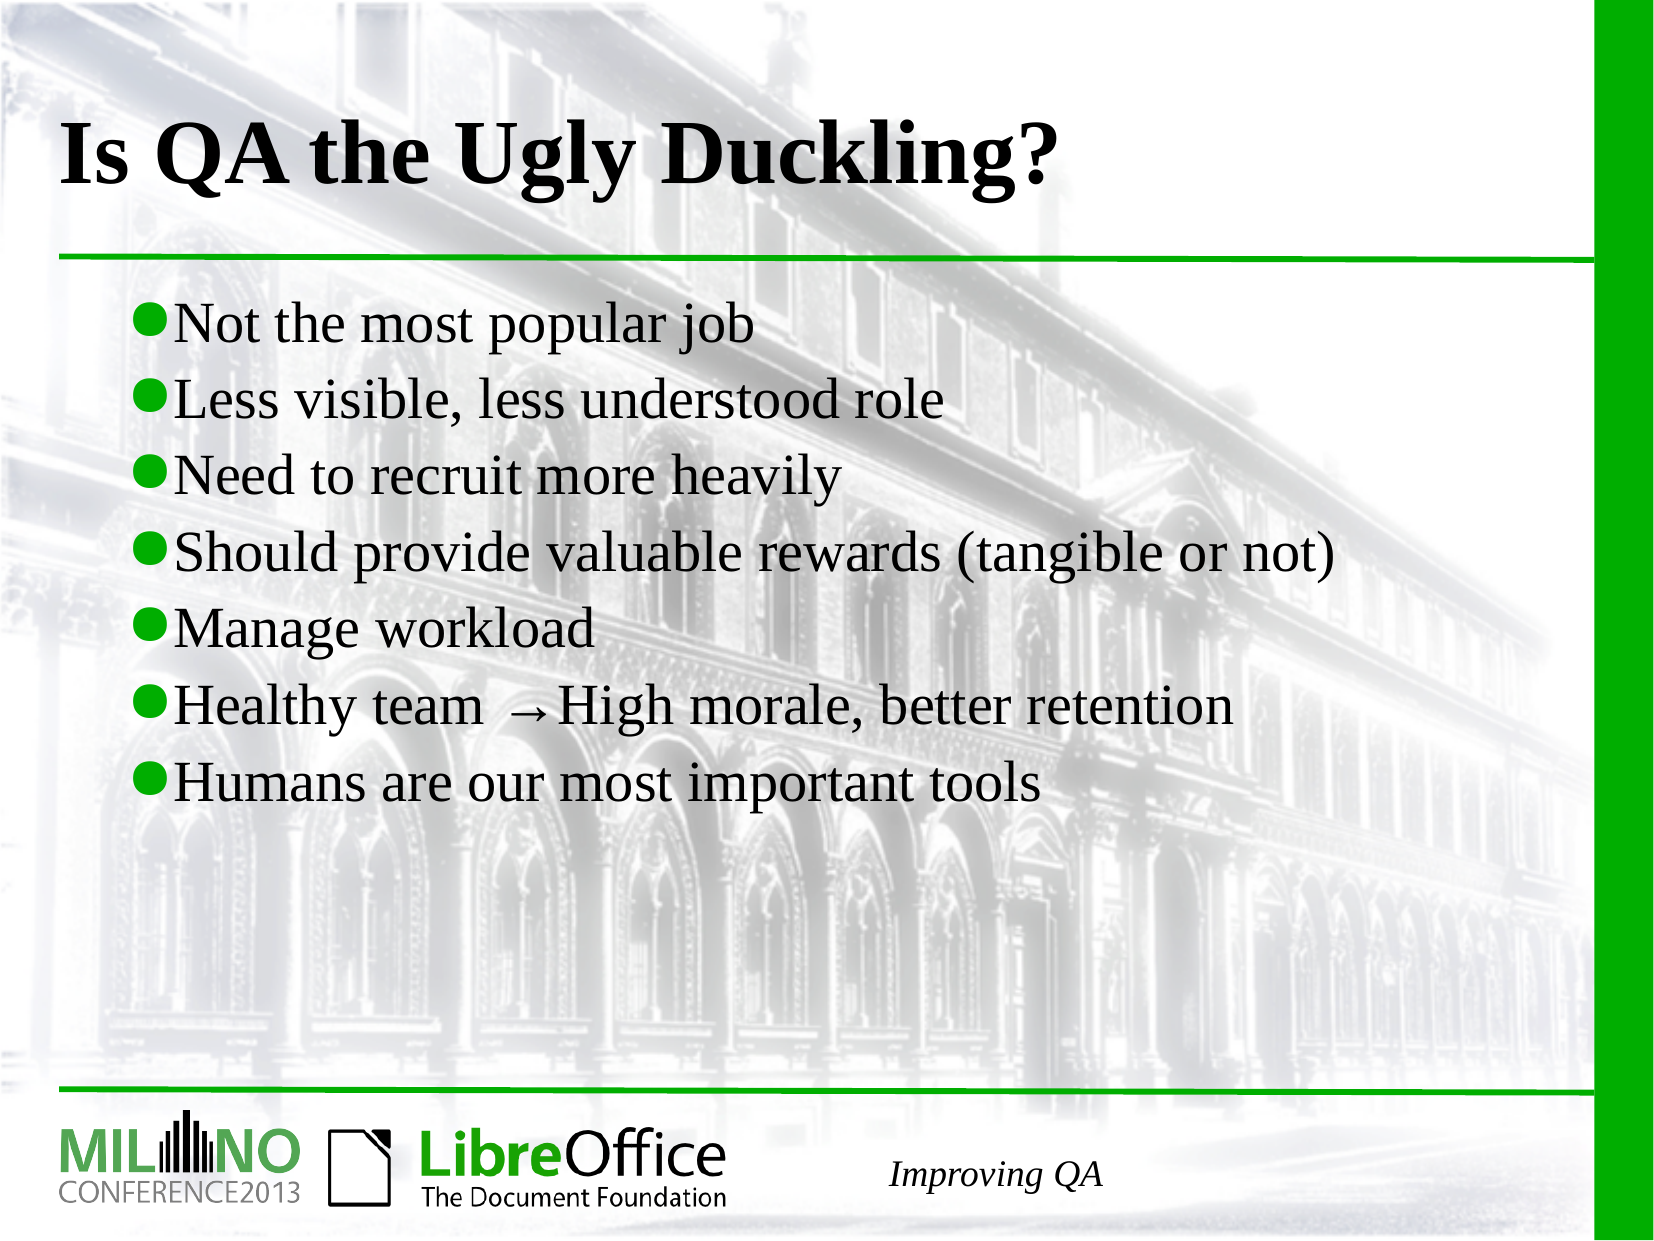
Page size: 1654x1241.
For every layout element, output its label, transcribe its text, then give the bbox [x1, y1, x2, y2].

title Is QA the Ugly Duckling? [59, 49, 1548, 257]
list Not the most popular job Less visible, less understood role Need to recruit more heavily Should provide valuable rewards (tangible or not) Manage workload Healthy team →High morale, better retention Humans are our most important tools [82, 290, 1538, 1010]
picture [0, 1, 1594, 1241]
